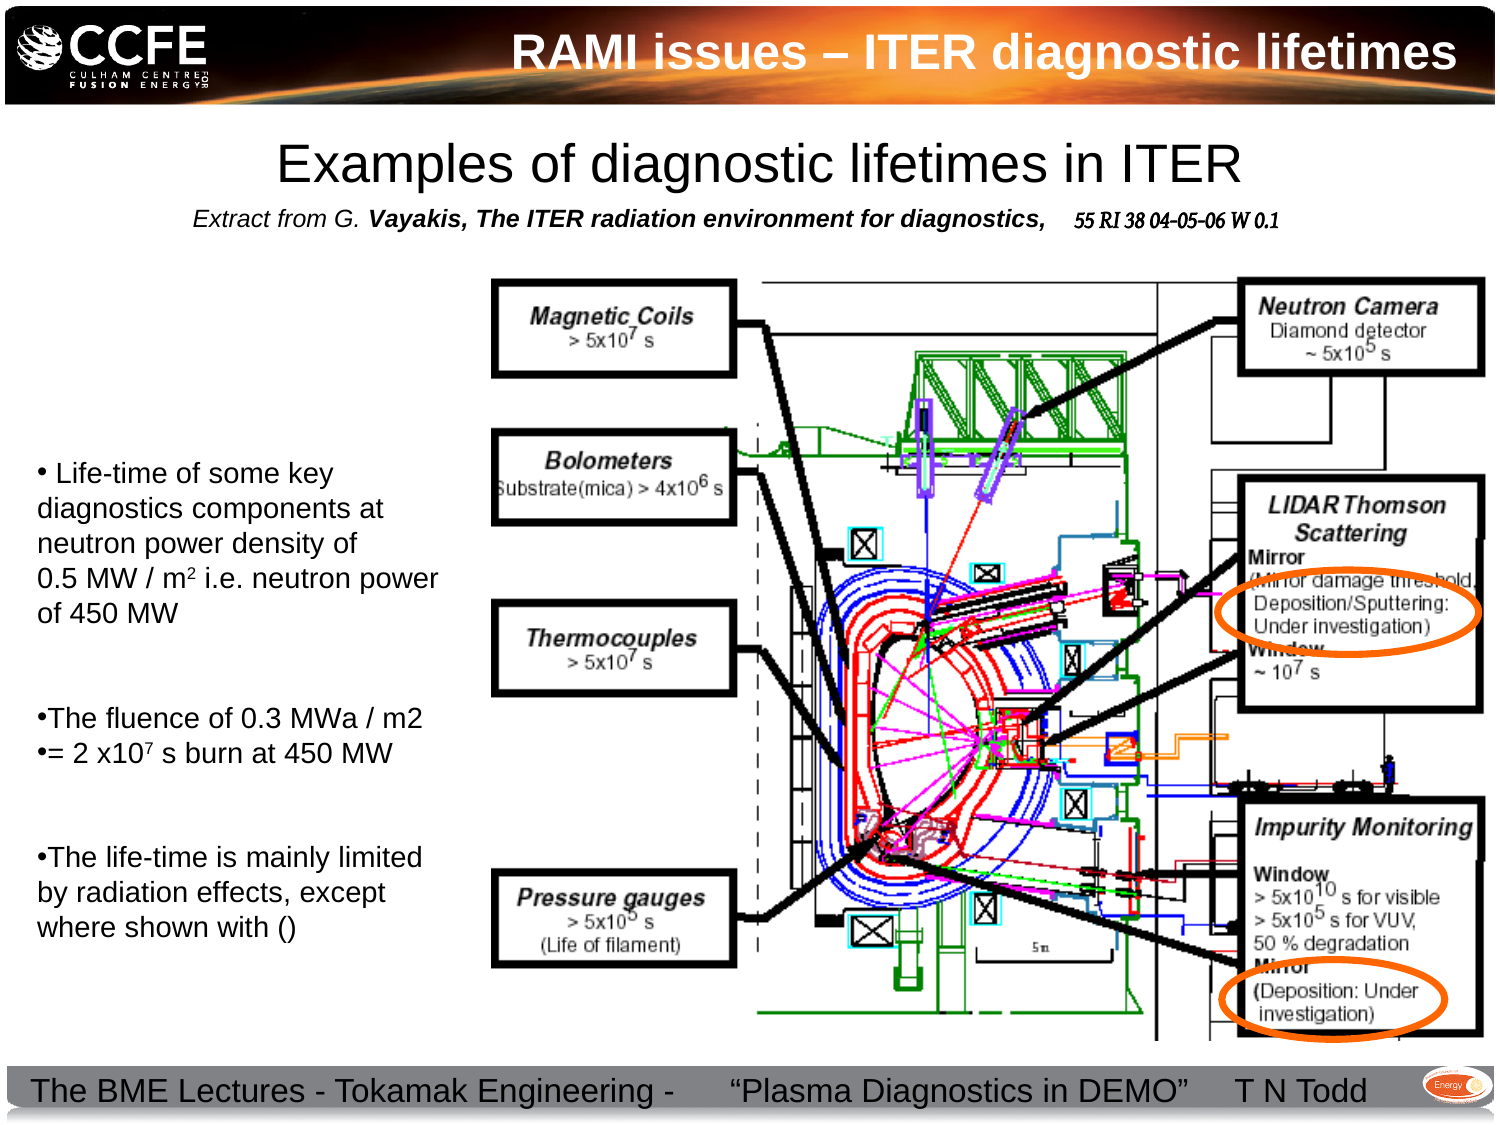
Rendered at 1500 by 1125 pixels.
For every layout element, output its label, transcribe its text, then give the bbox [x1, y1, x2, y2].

text_box Extract from G. Vayakis, The ITER radiation environment for diagnostics, N 55 RI 38 04-05-06 W 0.1 [100, 195, 1406, 241]
picture [7, 1066, 1494, 1125]
text_box Life-time of some key diagnostics components at neutron power density of 0.5 MW / m2 i.e. neutron power of 450 MW The fluence of 0.3 MWa / m2 = 2 x107 s burn at 450 MW The life-time is mainly limited by radiation effects, except where shown with () [22, 446, 466, 952]
text_box Examples of diagnostic lifetimes in ITER [116, 121, 1407, 214]
text_box RAMI issues – ITER diagnostic lifetimes [496, 11, 1474, 88]
picture [1226, 964, 1441, 1035]
picture [5, 6, 1495, 105]
picture [491, 269, 1489, 1041]
